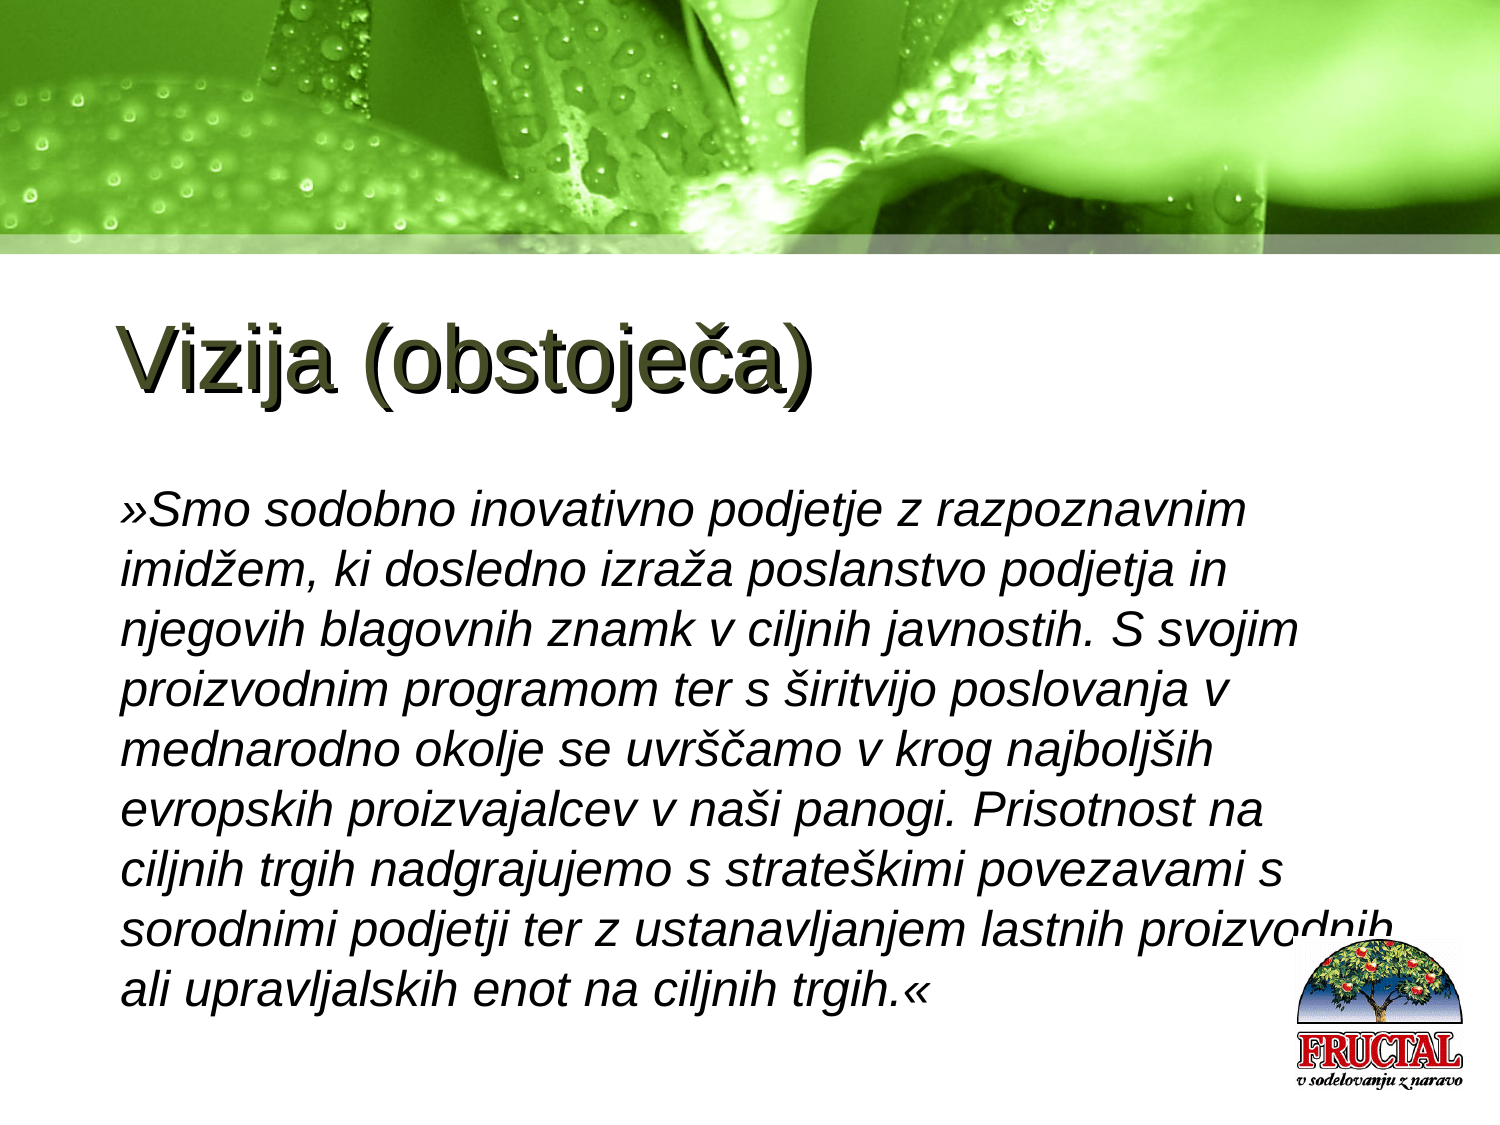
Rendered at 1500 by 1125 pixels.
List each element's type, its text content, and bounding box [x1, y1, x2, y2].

picture [0, 0, 1500, 1125]
list »Smo sodobno inovativno podjetje z razpoznavnim imidžem, ki dosledno izraža poslanstvo podjetja in njegovih blagovnih znamk v ciljnih javnostih. S svojim proizvodnim programom ter s širitvijo poslovanja v mednarodno okolje se uvrščamo v krog najboljših evropskih proizvajalcev v naši panogi. Prisotnost na ciljnih trgih nadgrajujemo s strateškimi povezavami s sorodnimi podjetji ter z ustanavljanjem lastnih proizvodnih ali upravljalskih enot na ciljnih trgih.« [53, 468, 1412, 1027]
title Vizija (obstoječa) [100, 271, 1438, 435]
